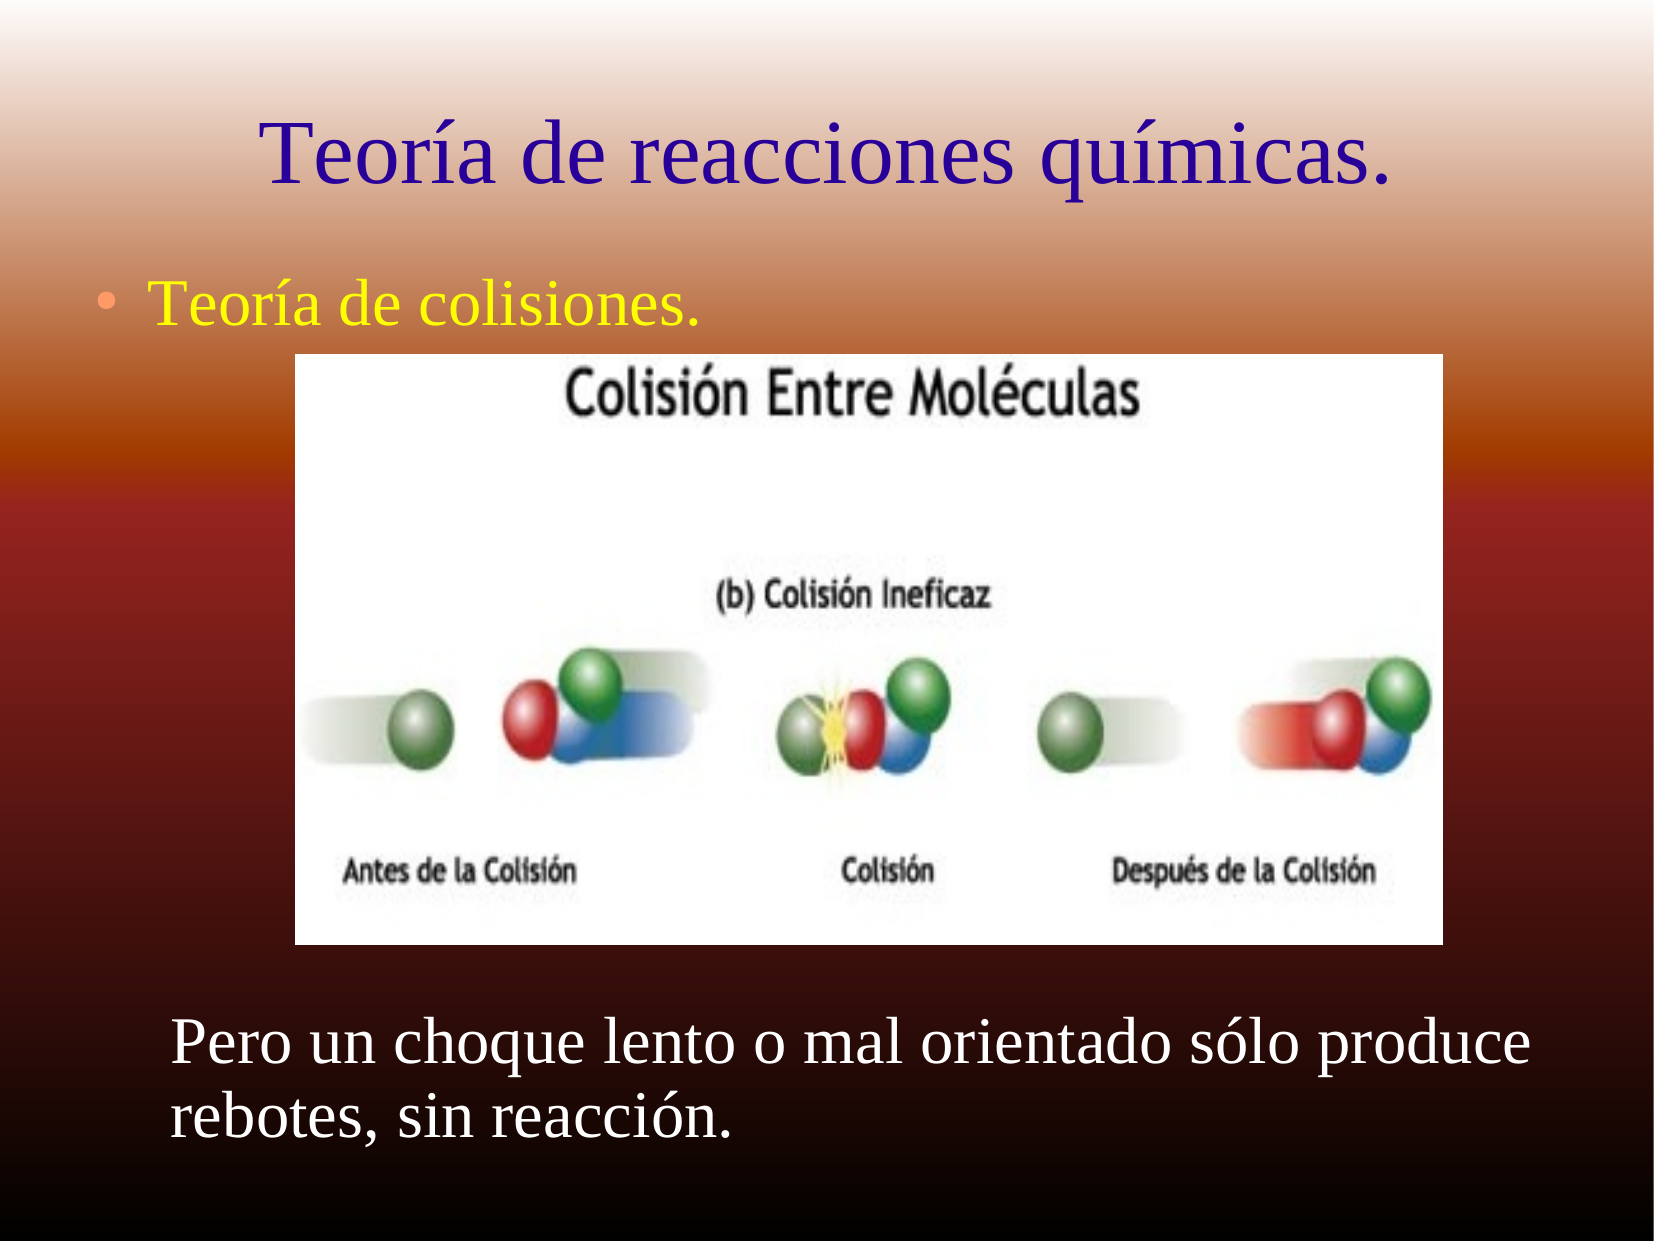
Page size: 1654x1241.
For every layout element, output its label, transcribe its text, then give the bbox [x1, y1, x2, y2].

picture [0, 0, 1654, 1241]
list Teoría de colisiones. [76, 265, 857, 355]
text_box Pero un choque lento o mal orientado sólo produce rebotes, sin reacción. [99, 1003, 1565, 1153]
title Teoría de reacciones químicas. [82, 49, 1571, 257]
